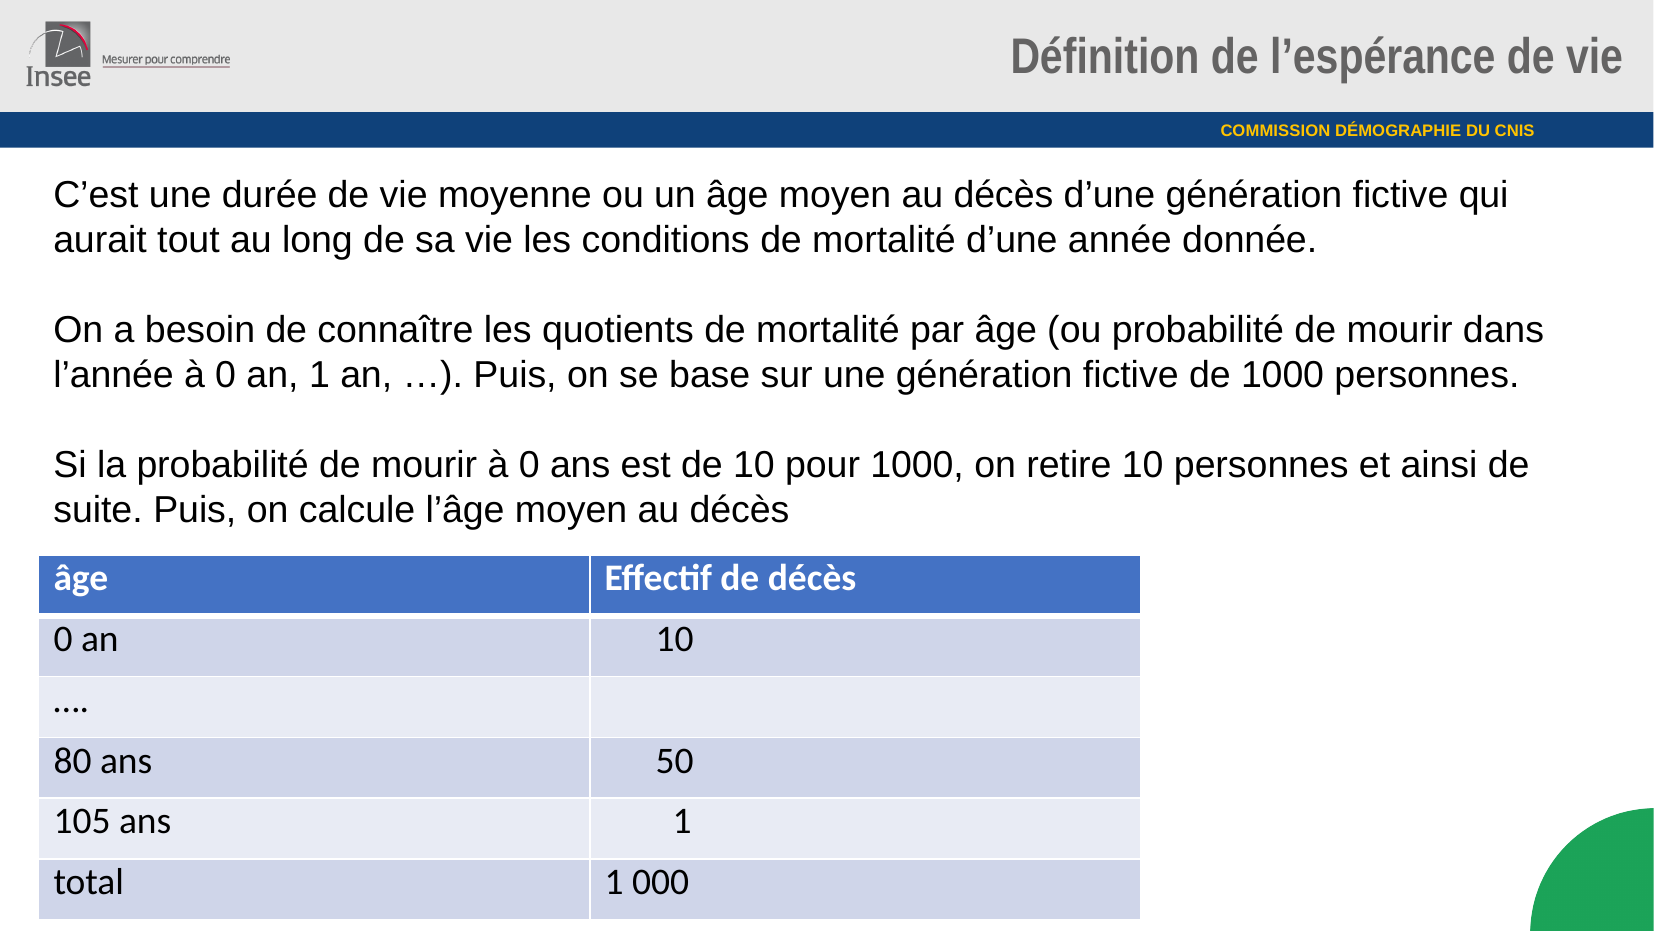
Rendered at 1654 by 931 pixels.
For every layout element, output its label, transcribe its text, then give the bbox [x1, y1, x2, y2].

table_cell 105 ans [39, 799, 589, 858]
table_header Effectif de décès [591, 556, 1140, 613]
table_cell …. [39, 677, 589, 737]
table_cell 50 [591, 738, 1140, 797]
table_cell [591, 677, 1140, 737]
table_cell 80 ans [39, 738, 589, 797]
text_box C’est une durée de vie moyenne ou un âge moyen au décès d’une génération fictive qui aurait tout au long de sa vie les conditions de mortalité d’une année donnée. On a besoin de connaître les quotients de mortalité par âge (ou probabilité de mourir dans l’année à 0 an, 1 an, …). Puis, on se base sur une génération fictive de 1000 personnes. Si la probabilité de mourir à 0 ans est de 10 pour 1000, on retire 10 personnes et ainsi de suite. Puis, on calcule l’âge moyen au décès [38, 162, 1624, 673]
footer Commission démographie du Cnis [59, 112, 1536, 148]
table_cell 10 [591, 619, 1140, 676]
table_cell total [39, 860, 589, 919]
title Définition de l’espérance de vie [186, 0, 1624, 131]
table_cell 1 [591, 799, 1140, 858]
picture [23, 0, 186, 89]
table_header âge [39, 556, 589, 613]
table_cell 1 000 [591, 860, 1140, 919]
table_cell 0 an [39, 619, 589, 676]
picture [1530, 808, 1654, 931]
